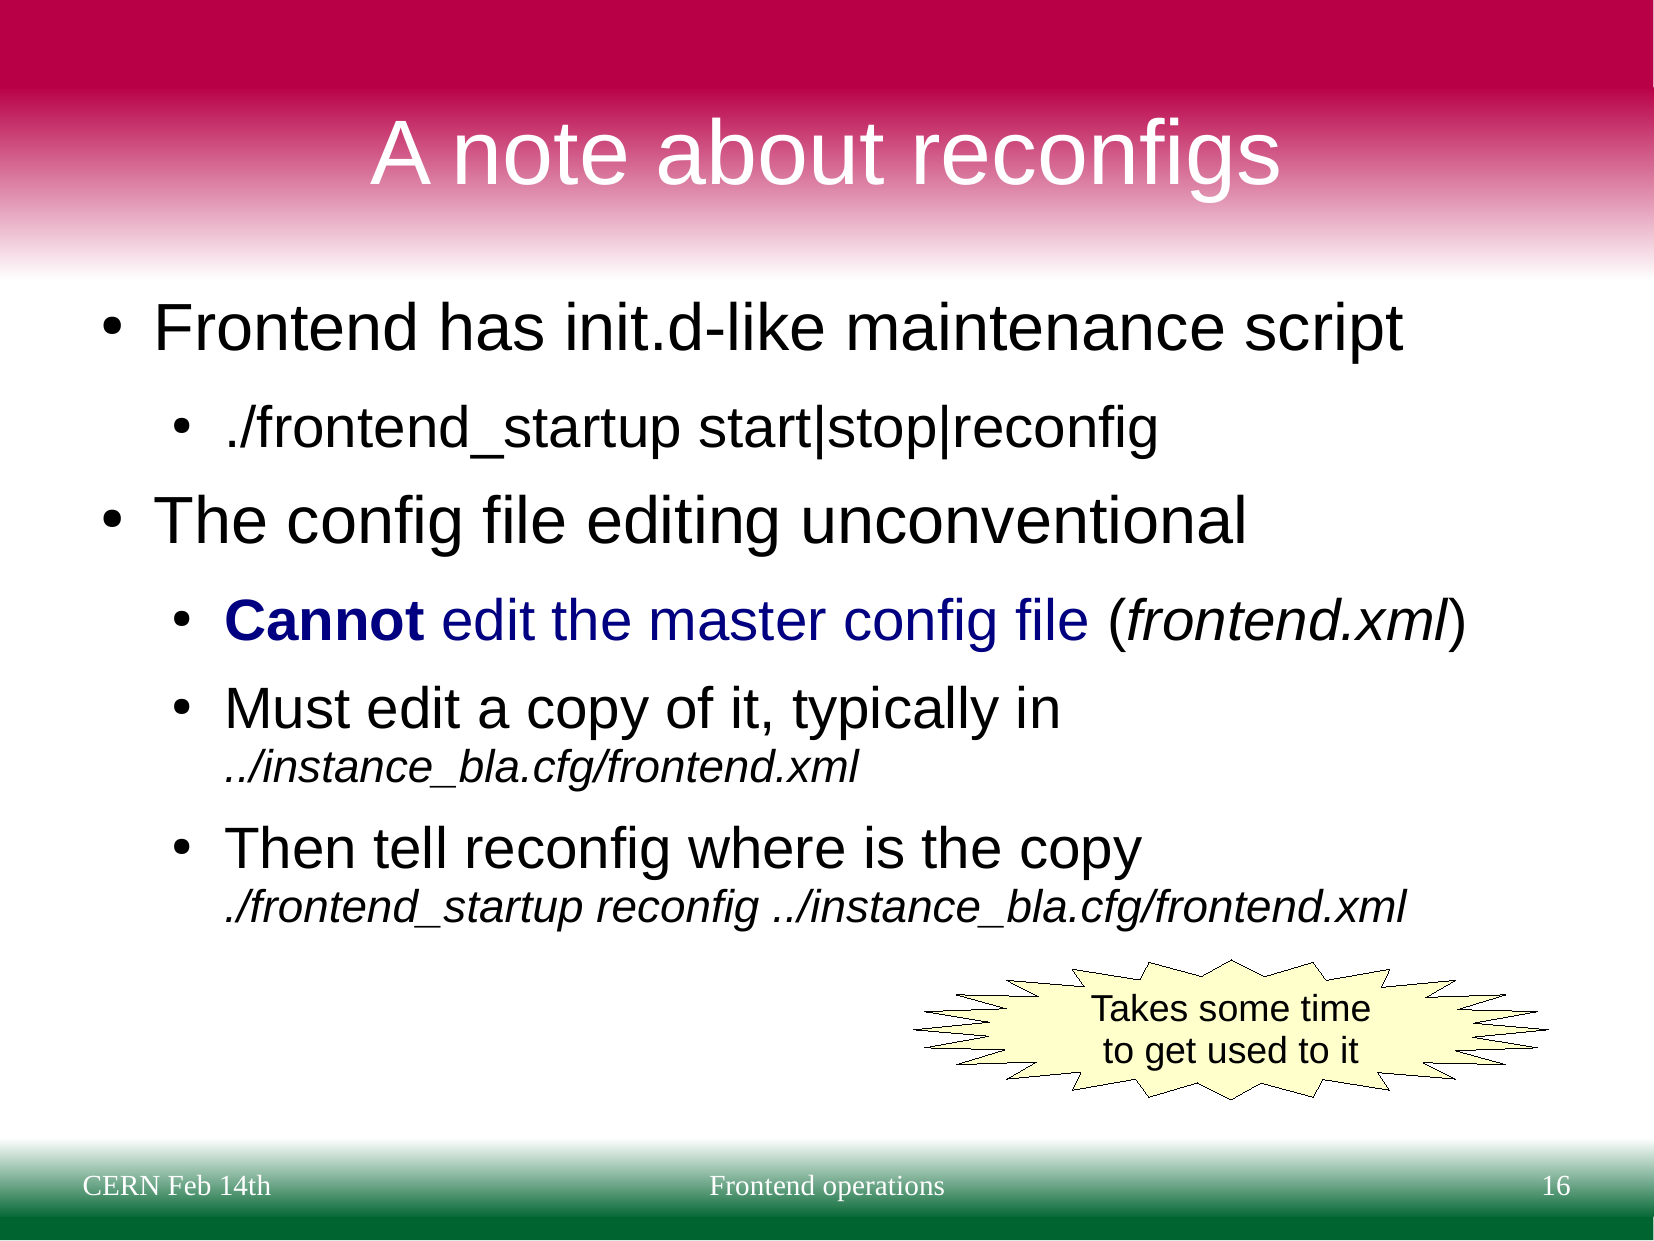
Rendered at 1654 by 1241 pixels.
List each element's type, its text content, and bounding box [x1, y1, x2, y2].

list Frontend has init.d-like maintenance script ./frontend_startup start|stop|reconfig The config file editing unconventional Cannot edit the master config file (frontend.xml) Must edit a copy of it, typically in ../instance_bla.cfg/frontend.xml Then tell reconfig where is the copy ./frontend_startup reconfig ../instance_bla.cfg/frontend.xml [82, 290, 1571, 1109]
title A note about reconfigs [82, 56, 1571, 250]
text_box Takes some time to get used to it [913, 959, 1549, 1100]
